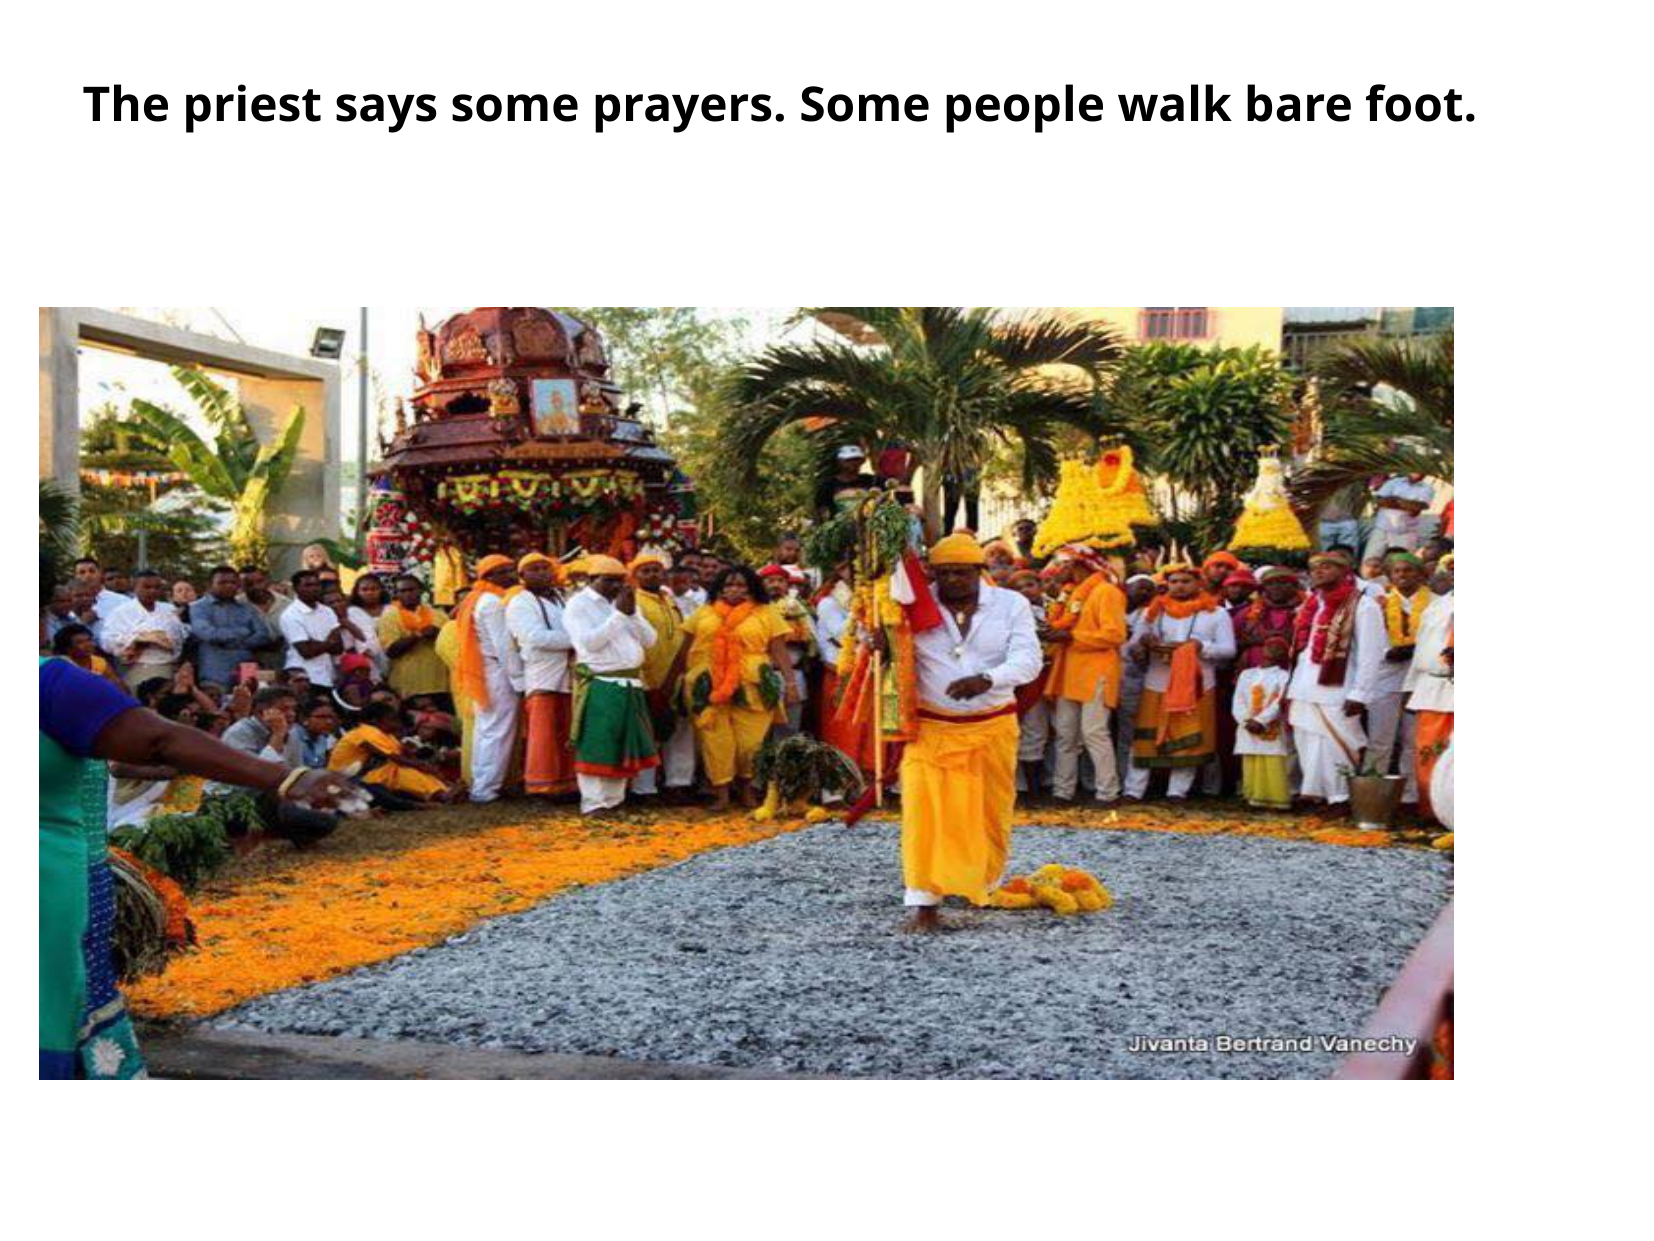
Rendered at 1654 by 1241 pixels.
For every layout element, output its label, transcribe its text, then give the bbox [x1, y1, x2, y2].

picture [39, 307, 1454, 1080]
list The priest says some prayers. Some people walk bare foot. [82, 73, 1571, 145]
